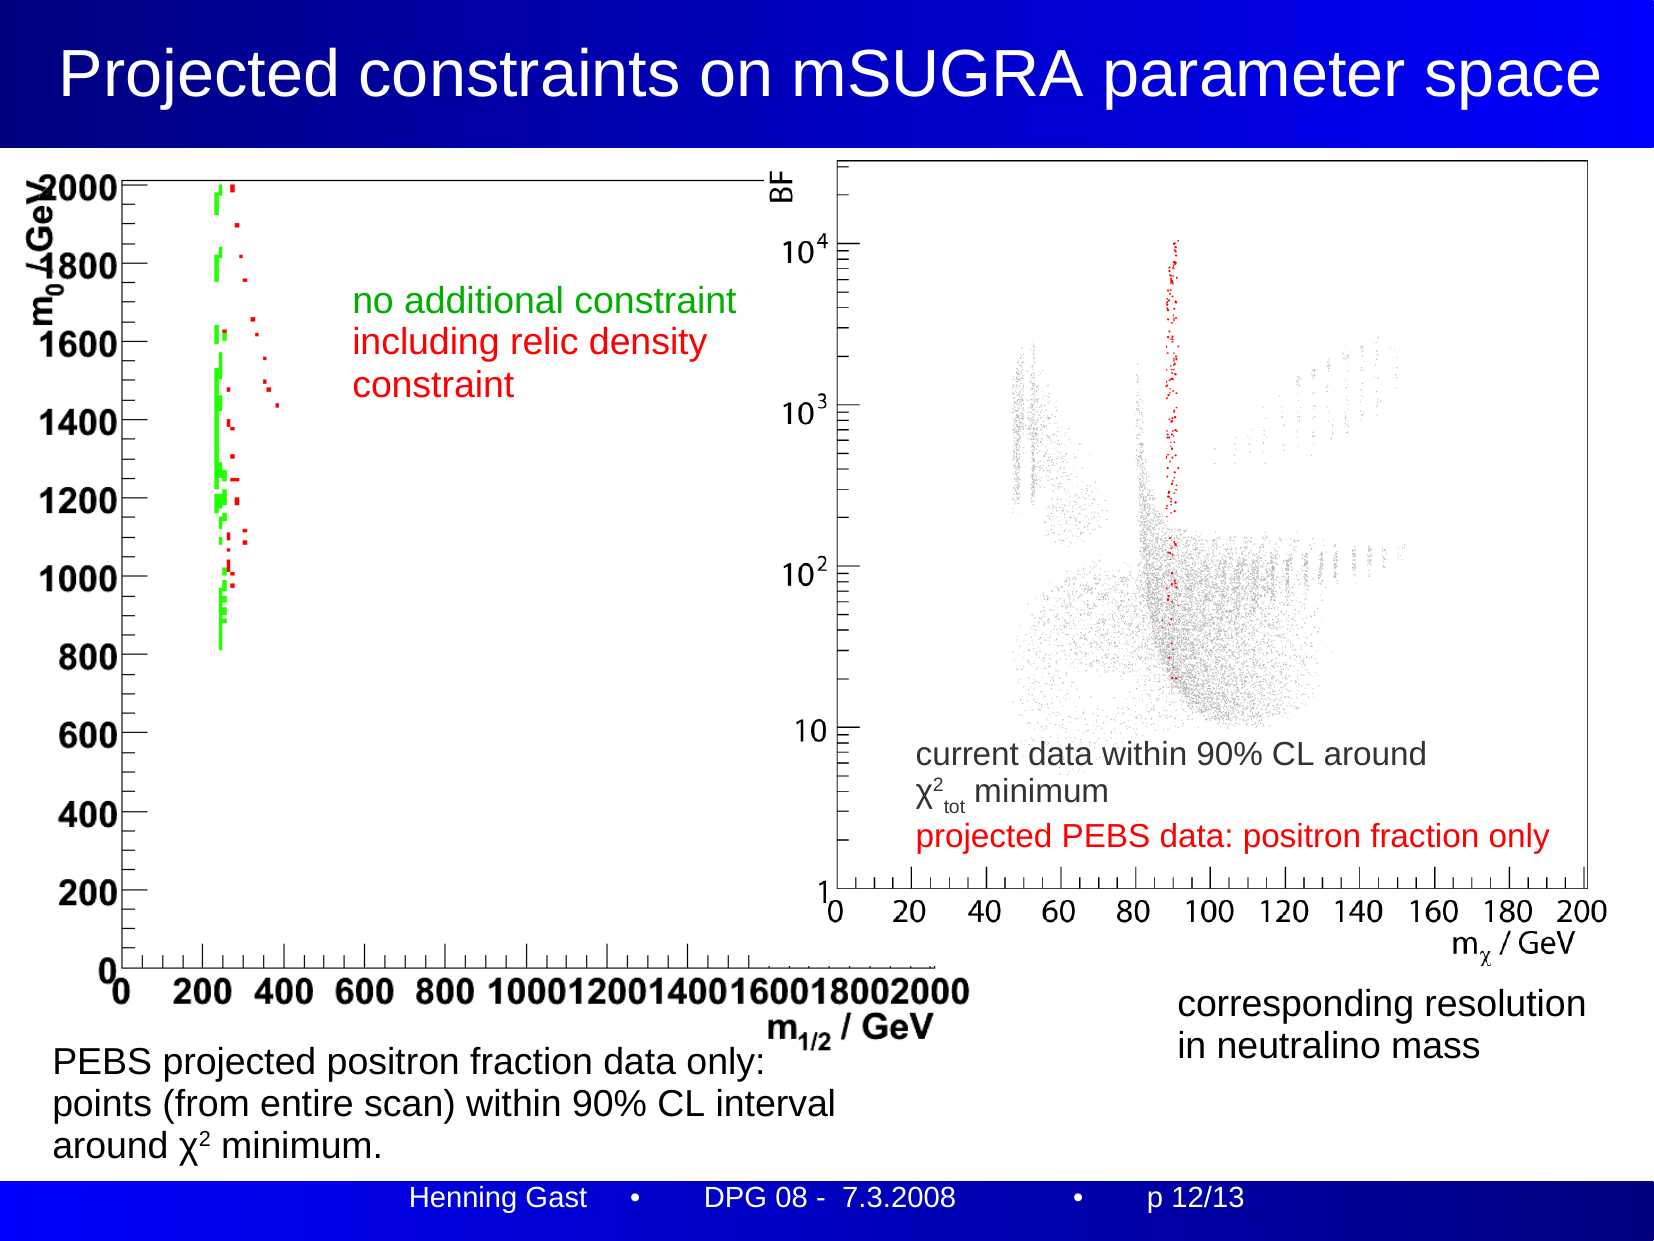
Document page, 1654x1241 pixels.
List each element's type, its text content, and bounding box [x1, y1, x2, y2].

picture [24, 160, 1607, 1056]
text_box no additional constraint including relic density constraint [337, 271, 764, 413]
text_box corresponding resolution in neutralino mass [1162, 975, 1613, 1074]
text_box current data within 90% CL around χ2tot minimum projected PEBS data: positron fraction only [900, 728, 1576, 862]
text_box PEBS projected positron fraction data only: points (from entire scan) within 90% CL interval around χ2 minimum. [37, 1033, 938, 1175]
title Projected constraints on mSUGRA parameter space [0, 0, 1654, 148]
